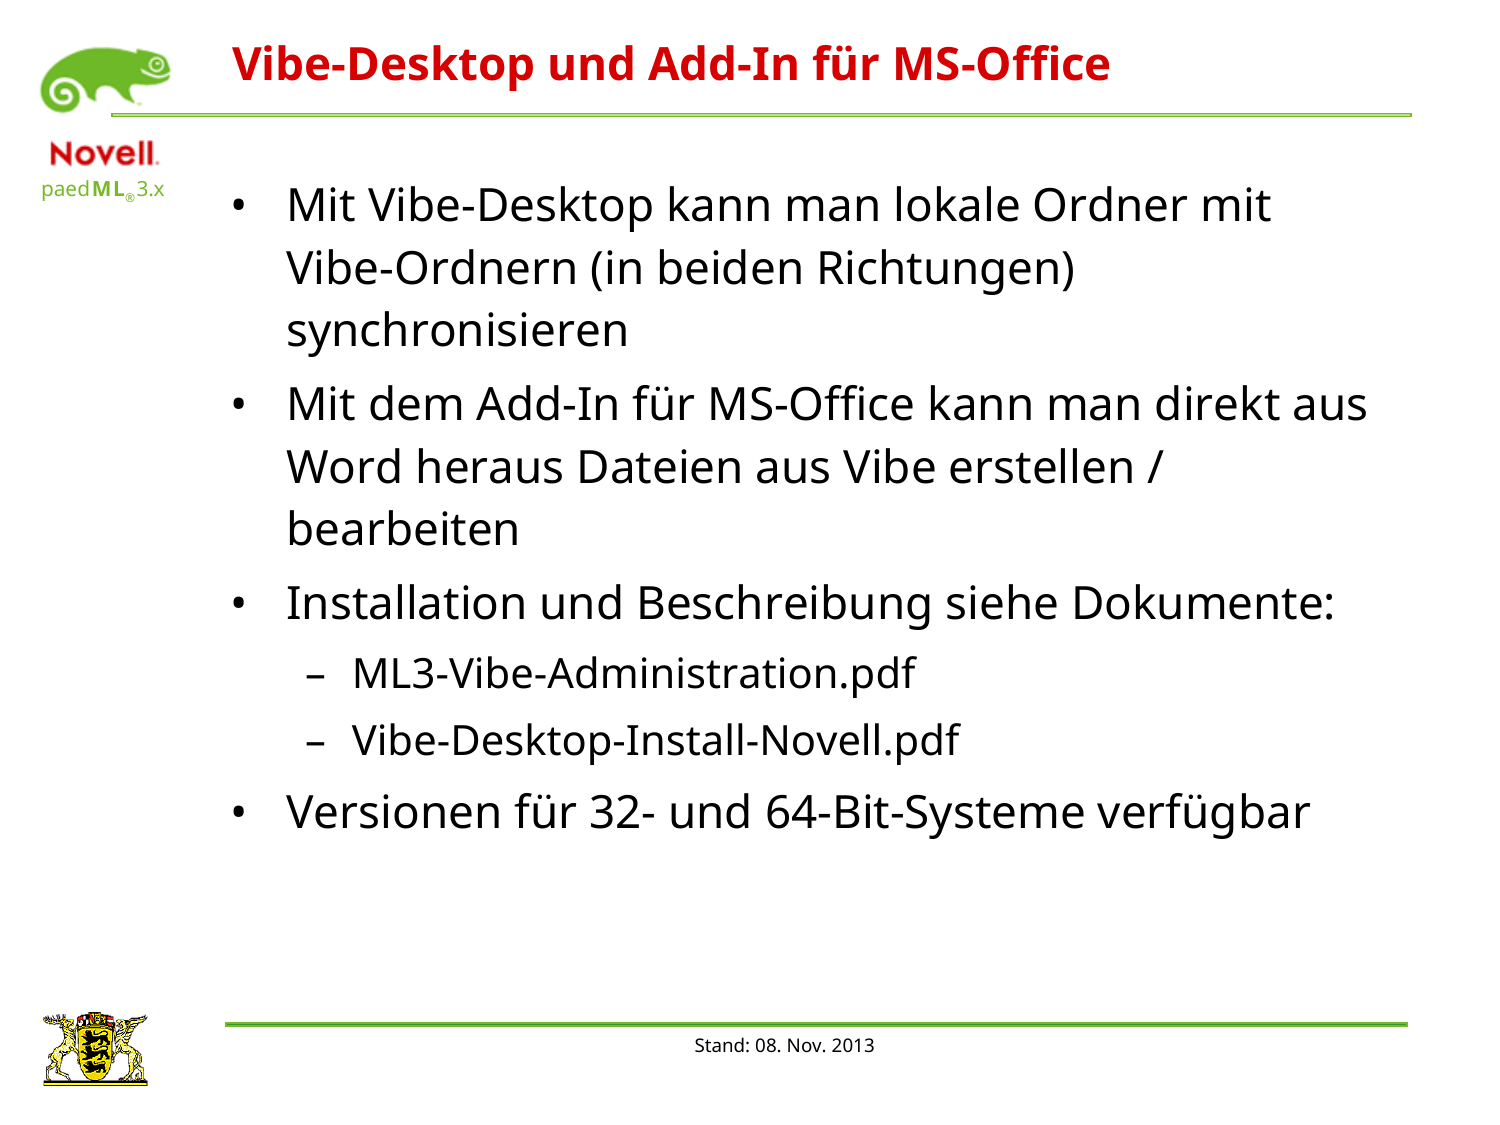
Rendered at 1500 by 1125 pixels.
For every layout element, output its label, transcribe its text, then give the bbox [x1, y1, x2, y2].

title Vibe-Desktop und Add-In für MS-Office [232, 7, 1388, 118]
list Mit Vibe-Desktop kann man lokale Ordner mit Vibe-Ordnern (in beiden Richtungen) synchronisieren Mit dem Add-In für MS-Office kann man direkt aus Word heraus Dateien aus Vibe erstellen / bearbeiten Installation und Beschreibung siehe Dokumente: ML3-Vibe-Administration.pdf Vibe-Desktop-Install-Novell.pdf Versionen für 32- und 64-Bit-Systeme verfügbar [230, 172, 1388, 901]
picture [41, 1011, 148, 1088]
picture [26, 30, 184, 188]
